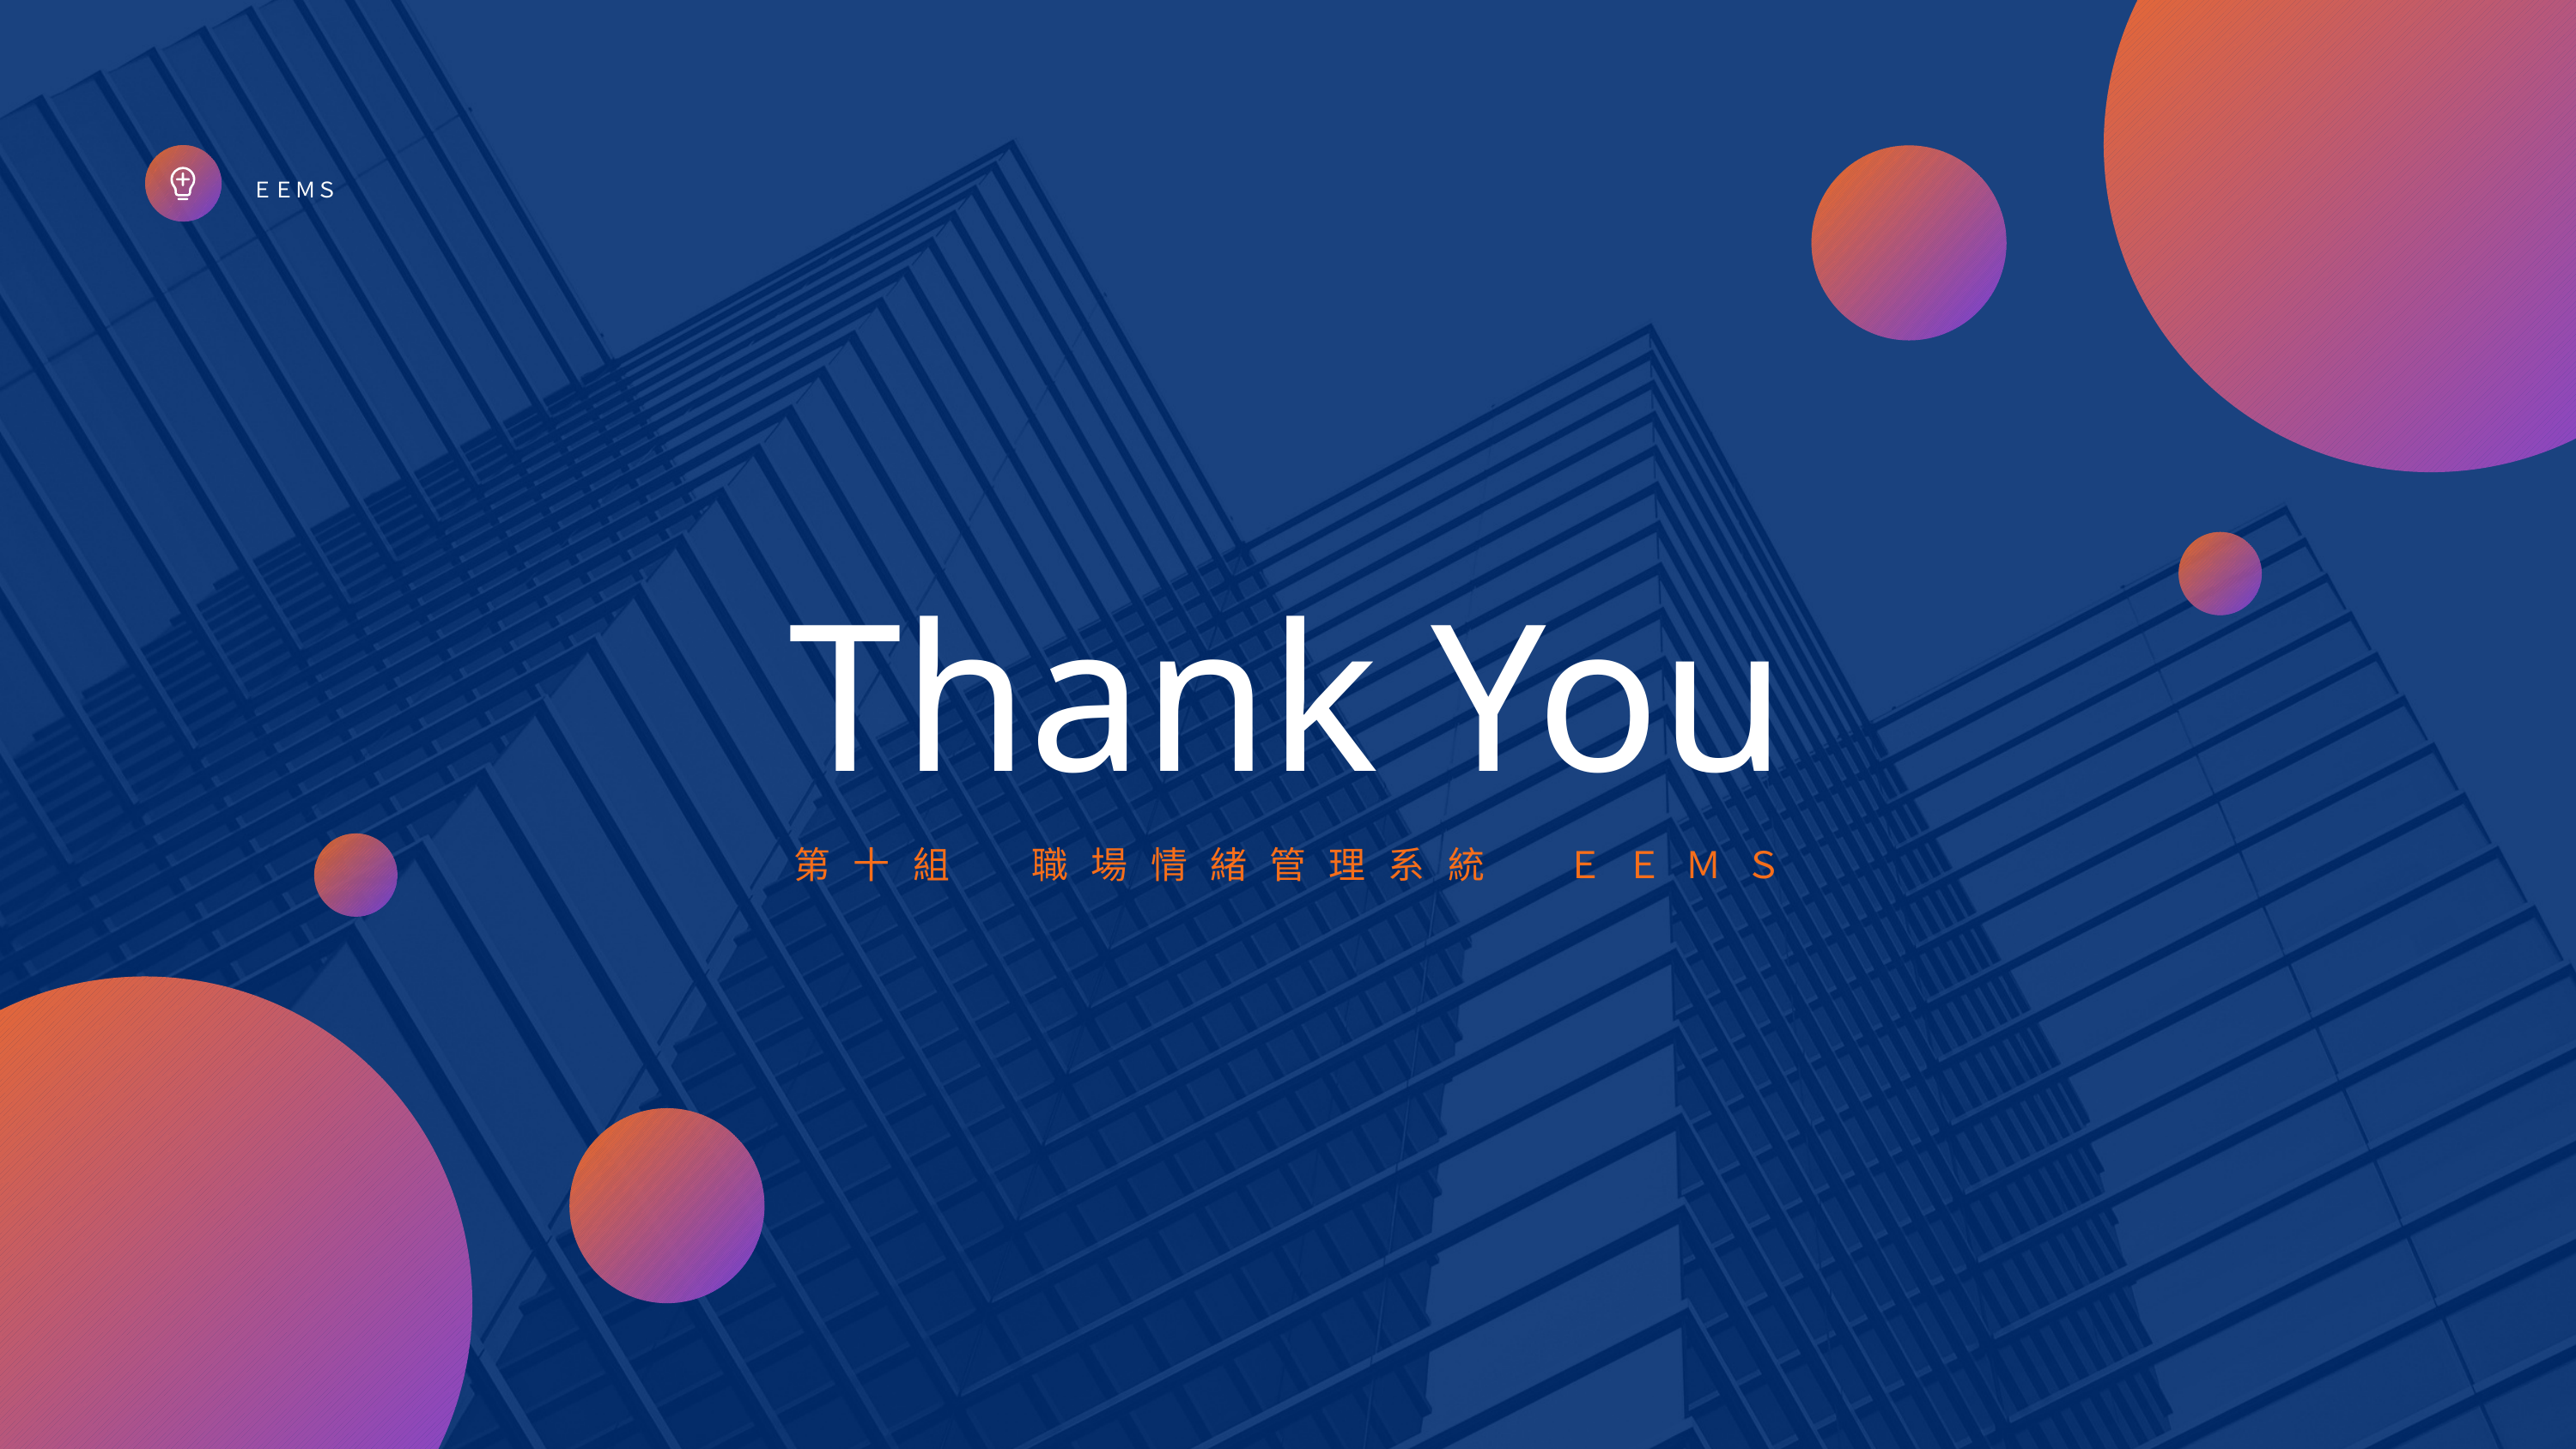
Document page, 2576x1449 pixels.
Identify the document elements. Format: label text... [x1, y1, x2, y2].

text_box ＥＥＭＳ [252, 172, 497, 200]
text_box Thank You [355, 526, 2221, 818]
text_box 第十組 職場情緒管理系統 ＥＥＭＳ [617, 834, 1959, 882]
picture [0, 0, 2576, 1449]
